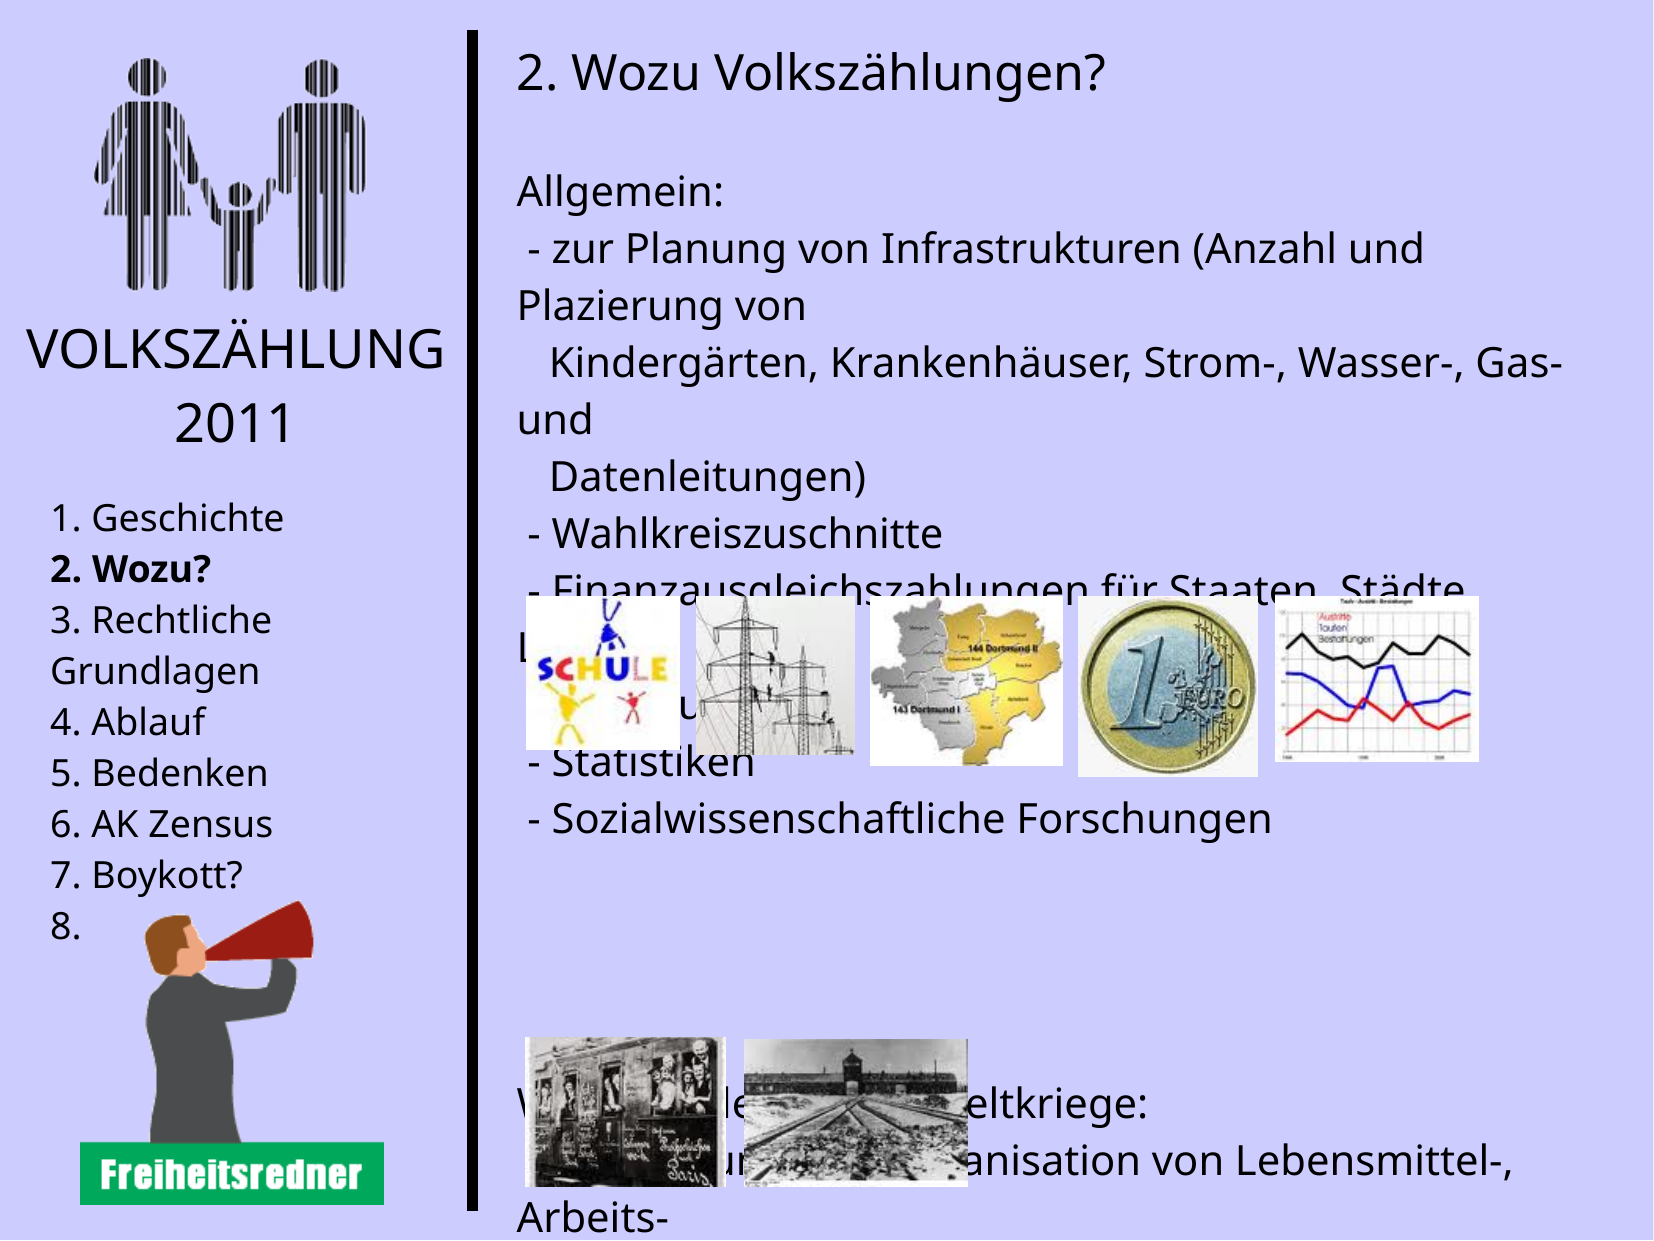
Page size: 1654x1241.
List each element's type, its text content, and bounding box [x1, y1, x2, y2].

picture [870, 596, 1063, 766]
picture [744, 1039, 968, 1187]
text_box VOLKSZÄHLUNG 2011 [0, 257, 473, 443]
picture [80, 900, 384, 1205]
text_box 1. Geschichte 2. Wozu? 3. Rechtliche Grundlagen 4. Ablauf 5. Bedenken 6. AK Zensus 7. Boykott? 8. Ausblick [35, 484, 479, 837]
picture [94, 58, 367, 292]
picture [1078, 596, 1258, 777]
picture [696, 596, 855, 755]
text_box 2. Wozu Volkszählungen? Allgemein: - zur Planung von Infrastrukturen (Anzahl und Plazierung von Kindergärten, Krankenhäuser, Strom-, Wasser-, Gas- und Datenleitungen) - Wahlkreiszuschnitte - Finanzausgleichszahlungen für Staaten, Städte, Länder, Kommunen - Statistiken - Sozialwissenschaftliche Forschungen Während der letzten Weltkriege: - zur Planung und Organisation von Lebensmittel-, Arbeits- kraft- und Produktionsressourcen - zur Erfassung und gezielten Deportation und Ermordung von bestimmten Bevölkerungsgruppen [501, 29, 1625, 1127]
picture [526, 596, 680, 750]
picture [1275, 596, 1479, 762]
picture [525, 1037, 726, 1188]
